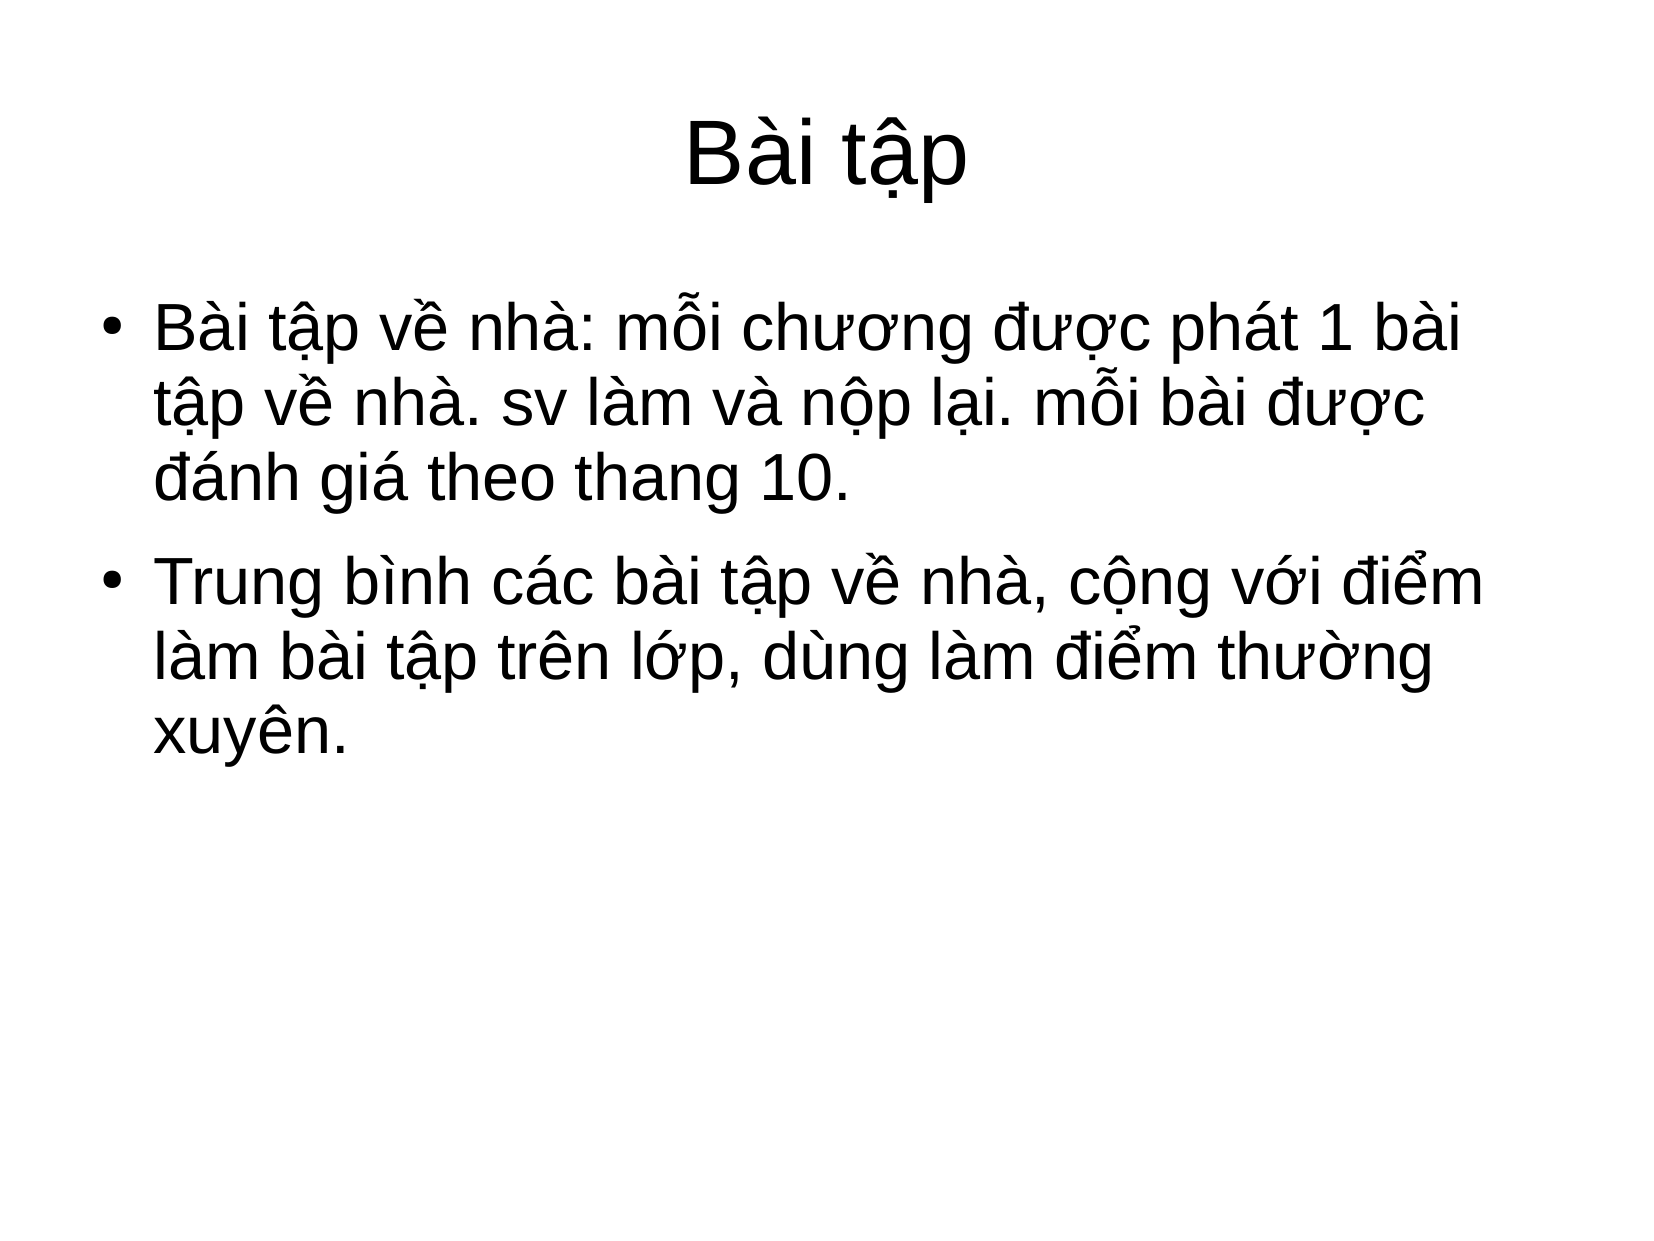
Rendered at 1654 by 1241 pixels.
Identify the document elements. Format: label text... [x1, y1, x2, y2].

list Bài tập về nhà: mỗi chương được phát 1 bài tập về nhà. sv làm và nộp lại. mỗi bài được đánh giá theo thang 10. Trung bình các bài tập về nhà, cộng với điểm làm bài tập trên lớp, dùng làm điểm thường xuyên. [82, 290, 1571, 1010]
title Bài tập [82, 49, 1571, 257]
